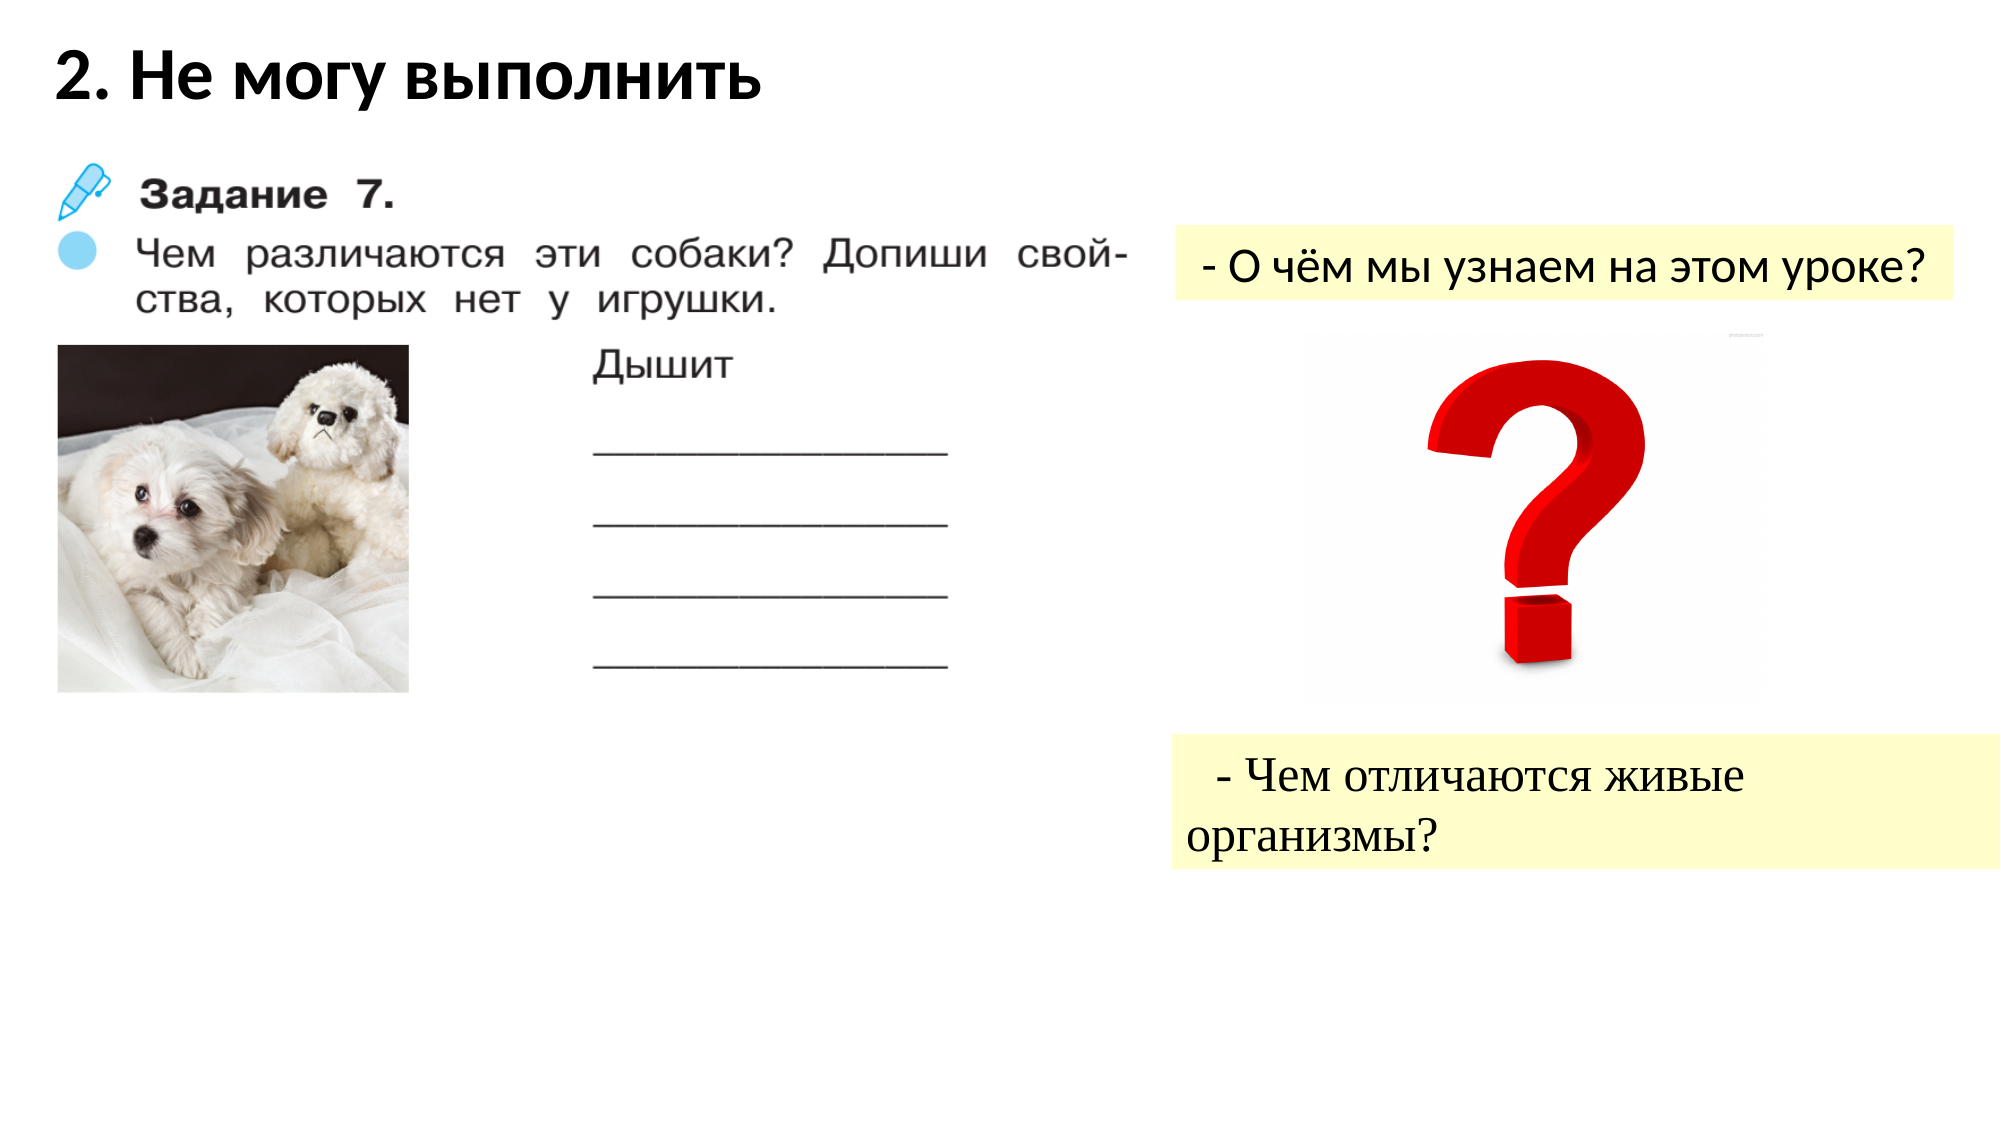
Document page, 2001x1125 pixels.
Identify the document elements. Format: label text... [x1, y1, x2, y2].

picture [0, 149, 1152, 703]
text_box - Чем отличаются живые организмы? [1171, 734, 2000, 870]
picture [1301, 332, 1765, 703]
title 2. Не могу выполнить [39, 22, 1172, 129]
text_box - О чём мы узнаем на этом уроке? [1175, 225, 1954, 300]
